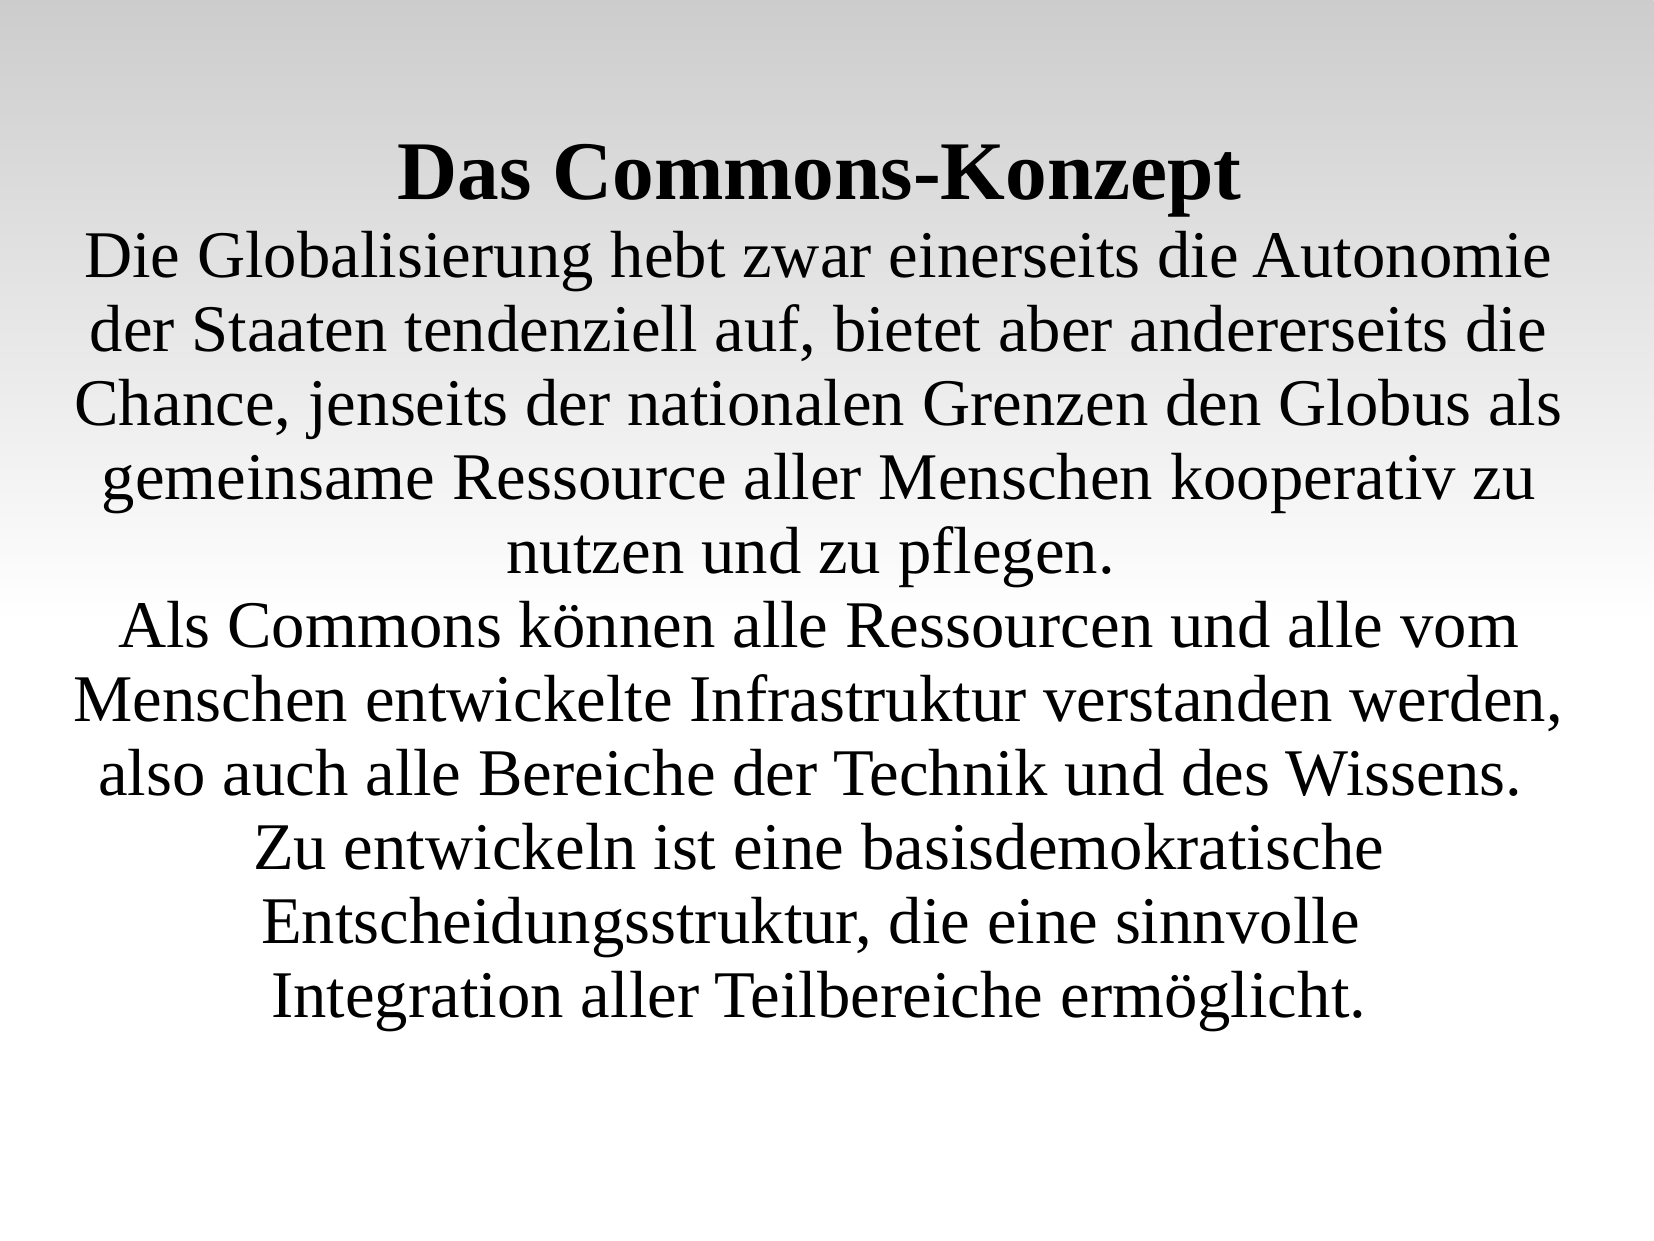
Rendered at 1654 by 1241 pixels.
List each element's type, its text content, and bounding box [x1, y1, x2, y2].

text_box Das Commons-Konzept Die Globalisierung hebt zwar einerseits die Autonomie der Staaten tendenziell auf, bietet aber andererseits die Chance, jenseits der nationalen Grenzen den Globus als gemeinsame Ressource aller Menschen kooperativ zu nutzen und zu pflegen. Als Commons können alle Ressourcen und alle vom Menschen entwickelte Infrastruktur verstanden werden, also auch alle Bereiche der Technik und des Wissens. Zu entwickeln ist eine basisdemokratische Entscheidungsstruktur, die eine sinnvolle Integration aller Teilbereiche ermöglicht. [59, 118, 1595, 1040]
